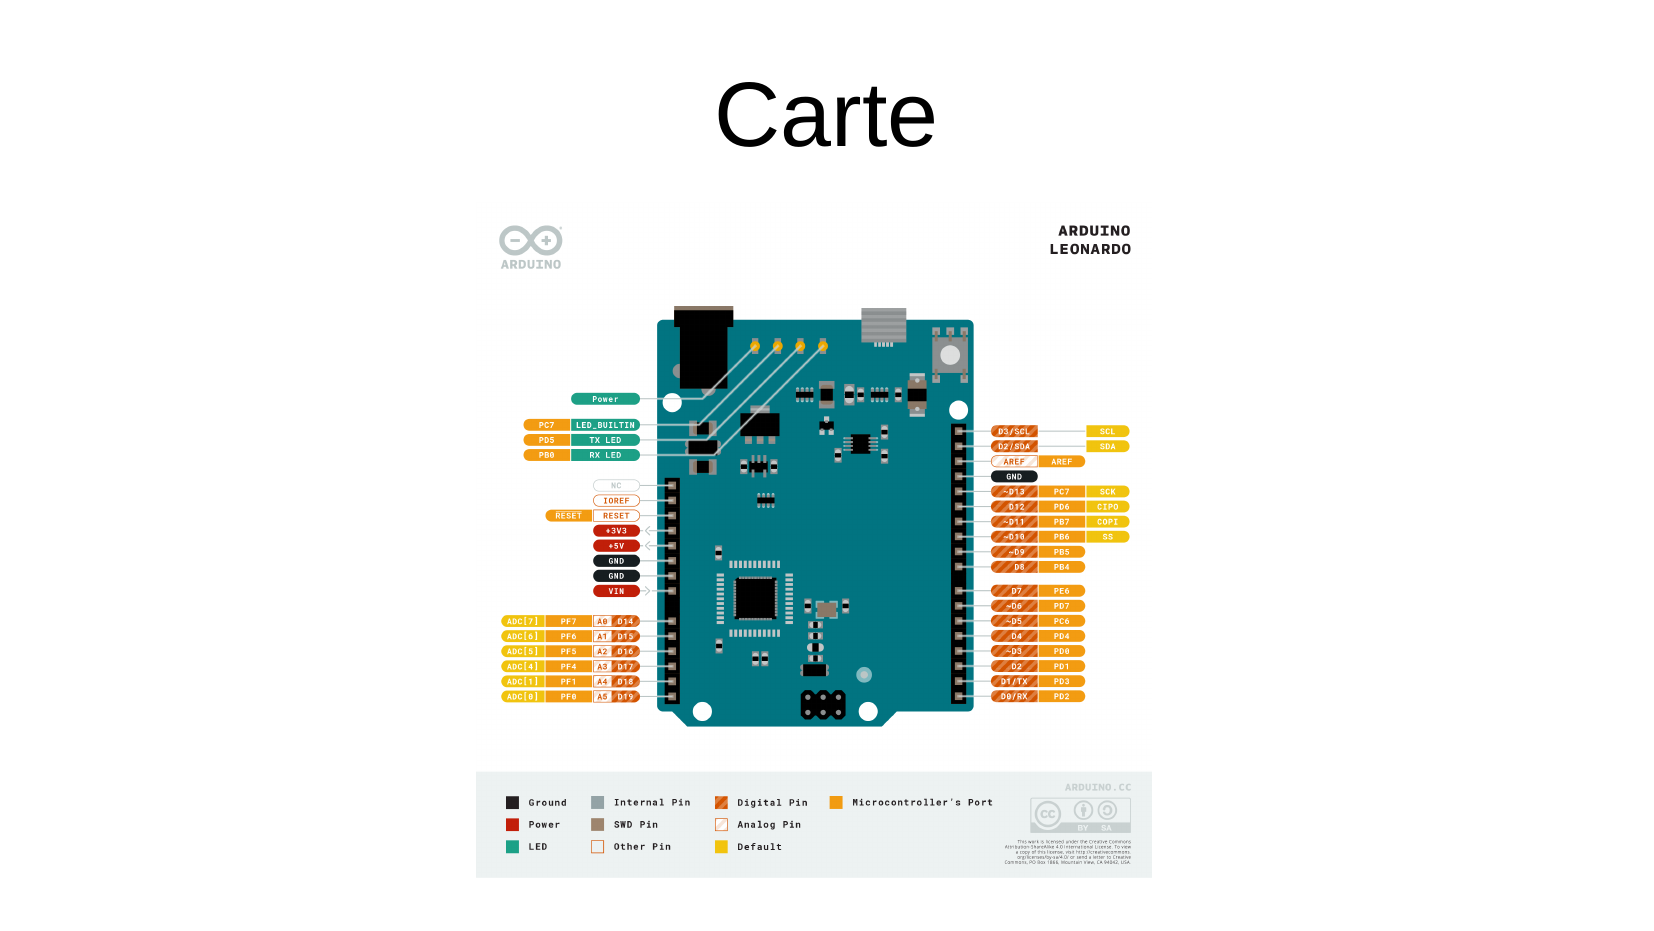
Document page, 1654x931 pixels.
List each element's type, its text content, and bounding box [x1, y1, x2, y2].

picture [476, 202, 1152, 878]
title Carte [82, 37, 1571, 193]
